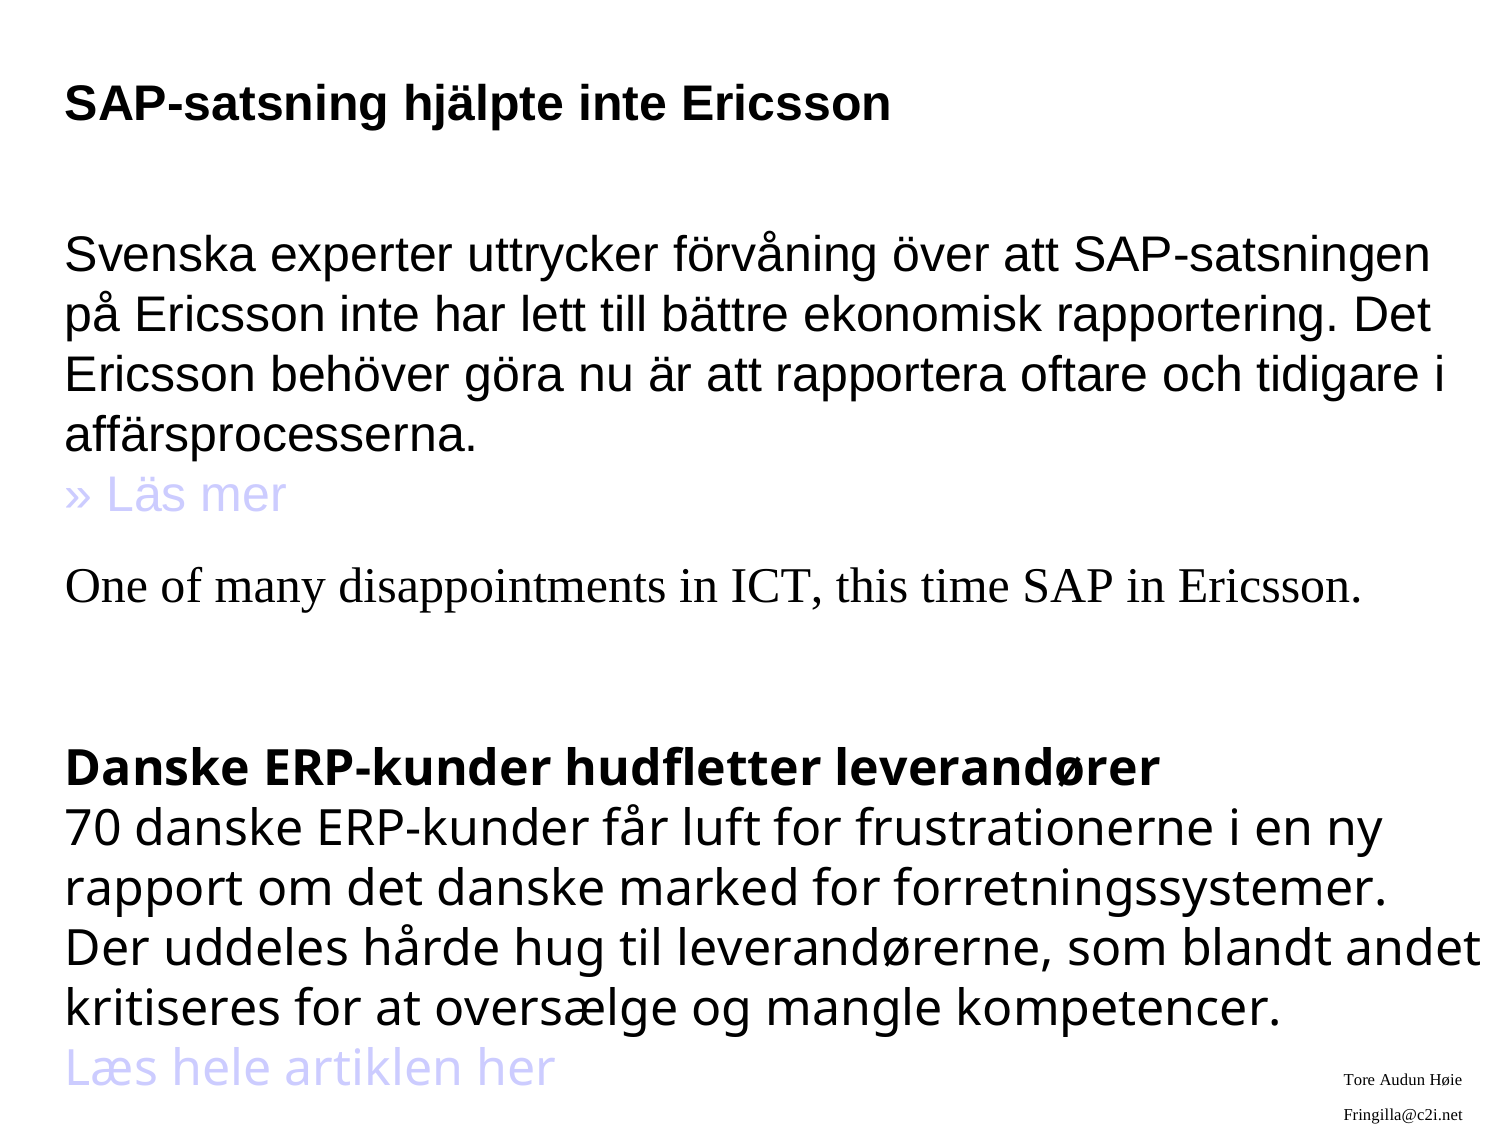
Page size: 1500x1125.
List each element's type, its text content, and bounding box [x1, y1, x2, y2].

text_box Tore Audun Høie Fringilla@c2i.net [1328, 1060, 1500, 1125]
text_box SAP-satsning hjälpte inte Ericsson Svenska experter uttrycker förvåning över att SAP-satsningen på Ericsson inte har lett till bättre ekonomisk rapportering. Det Ericsson behöver göra nu är att rapportera oftare och tidigare i affärsprocesserna. » Läs mer One of many disappointments in ICT, this time SAP in Ericsson. Danske ERP-kunder hudfletter leverandører 70 danske ERP-kunder får luft for frustrationerne i en ny rapport om det danske marked for forretningssystemer. Der uddeles hårde hug til leverandørerne, som blandt andet kritiseres for at oversælge og mangle kompetencer. Læs hele artiklen her [49, 62, 1500, 1125]
